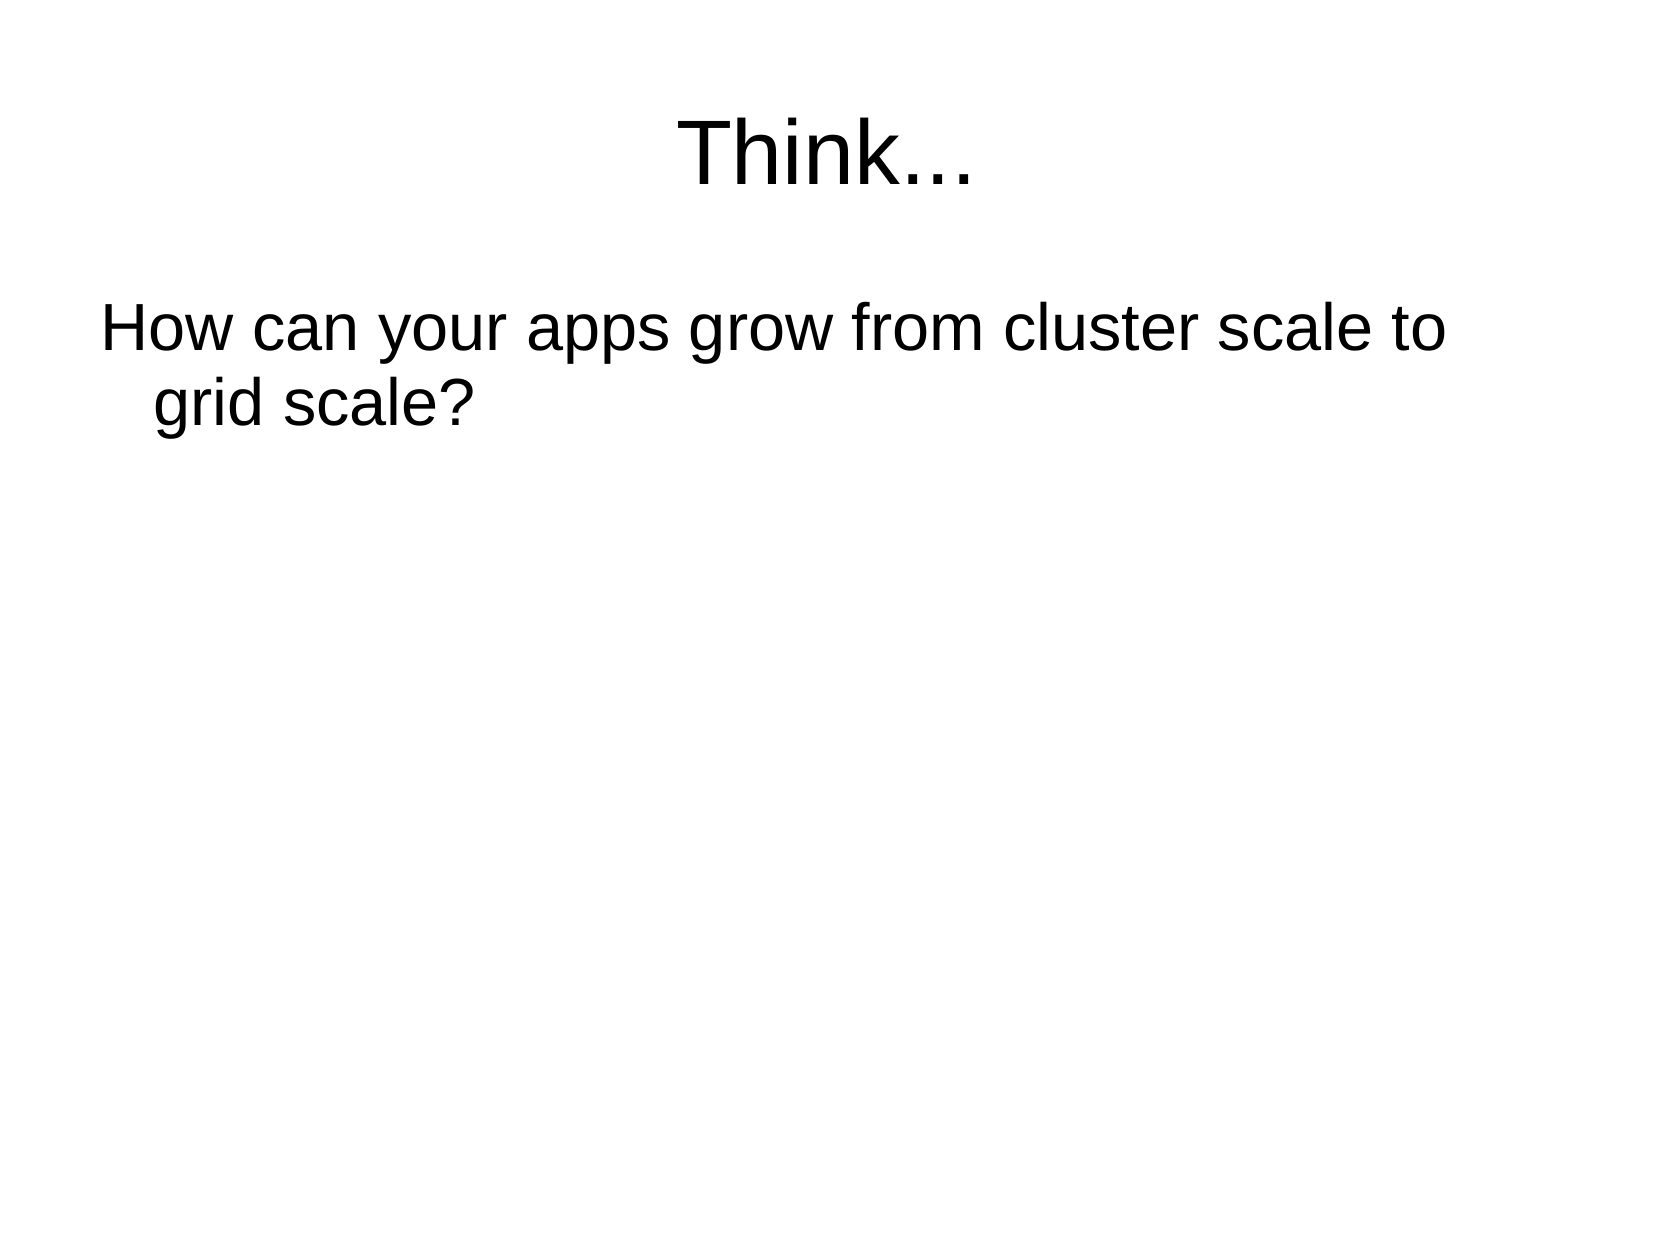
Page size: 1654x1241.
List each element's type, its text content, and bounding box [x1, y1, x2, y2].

list How can your apps grow from cluster scale to grid scale? [82, 290, 1571, 1109]
title Think... [82, 49, 1571, 257]
